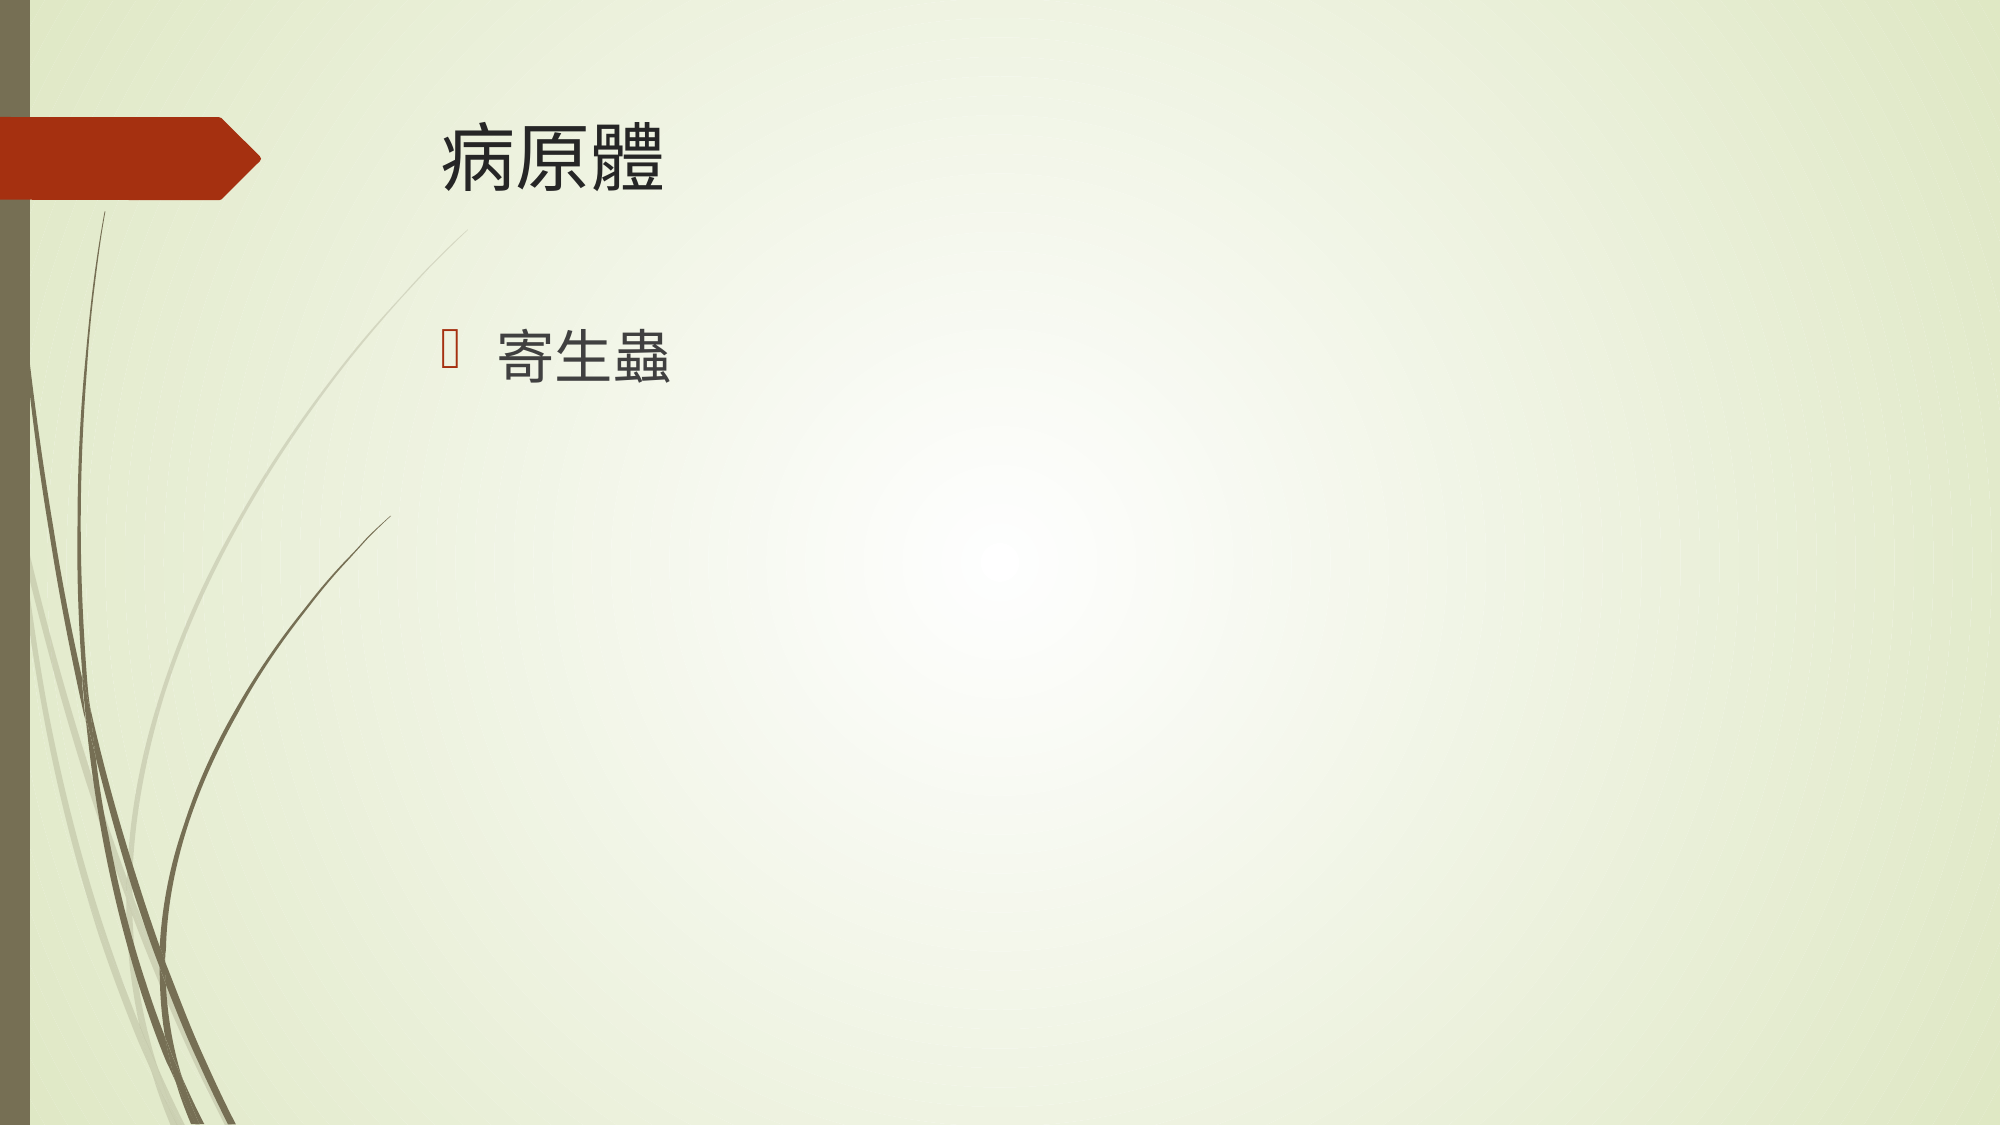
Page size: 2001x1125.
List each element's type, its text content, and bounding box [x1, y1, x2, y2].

title 病原體 [425, 102, 1888, 312]
list 寄生蟲 [425, 312, 1888, 933]
